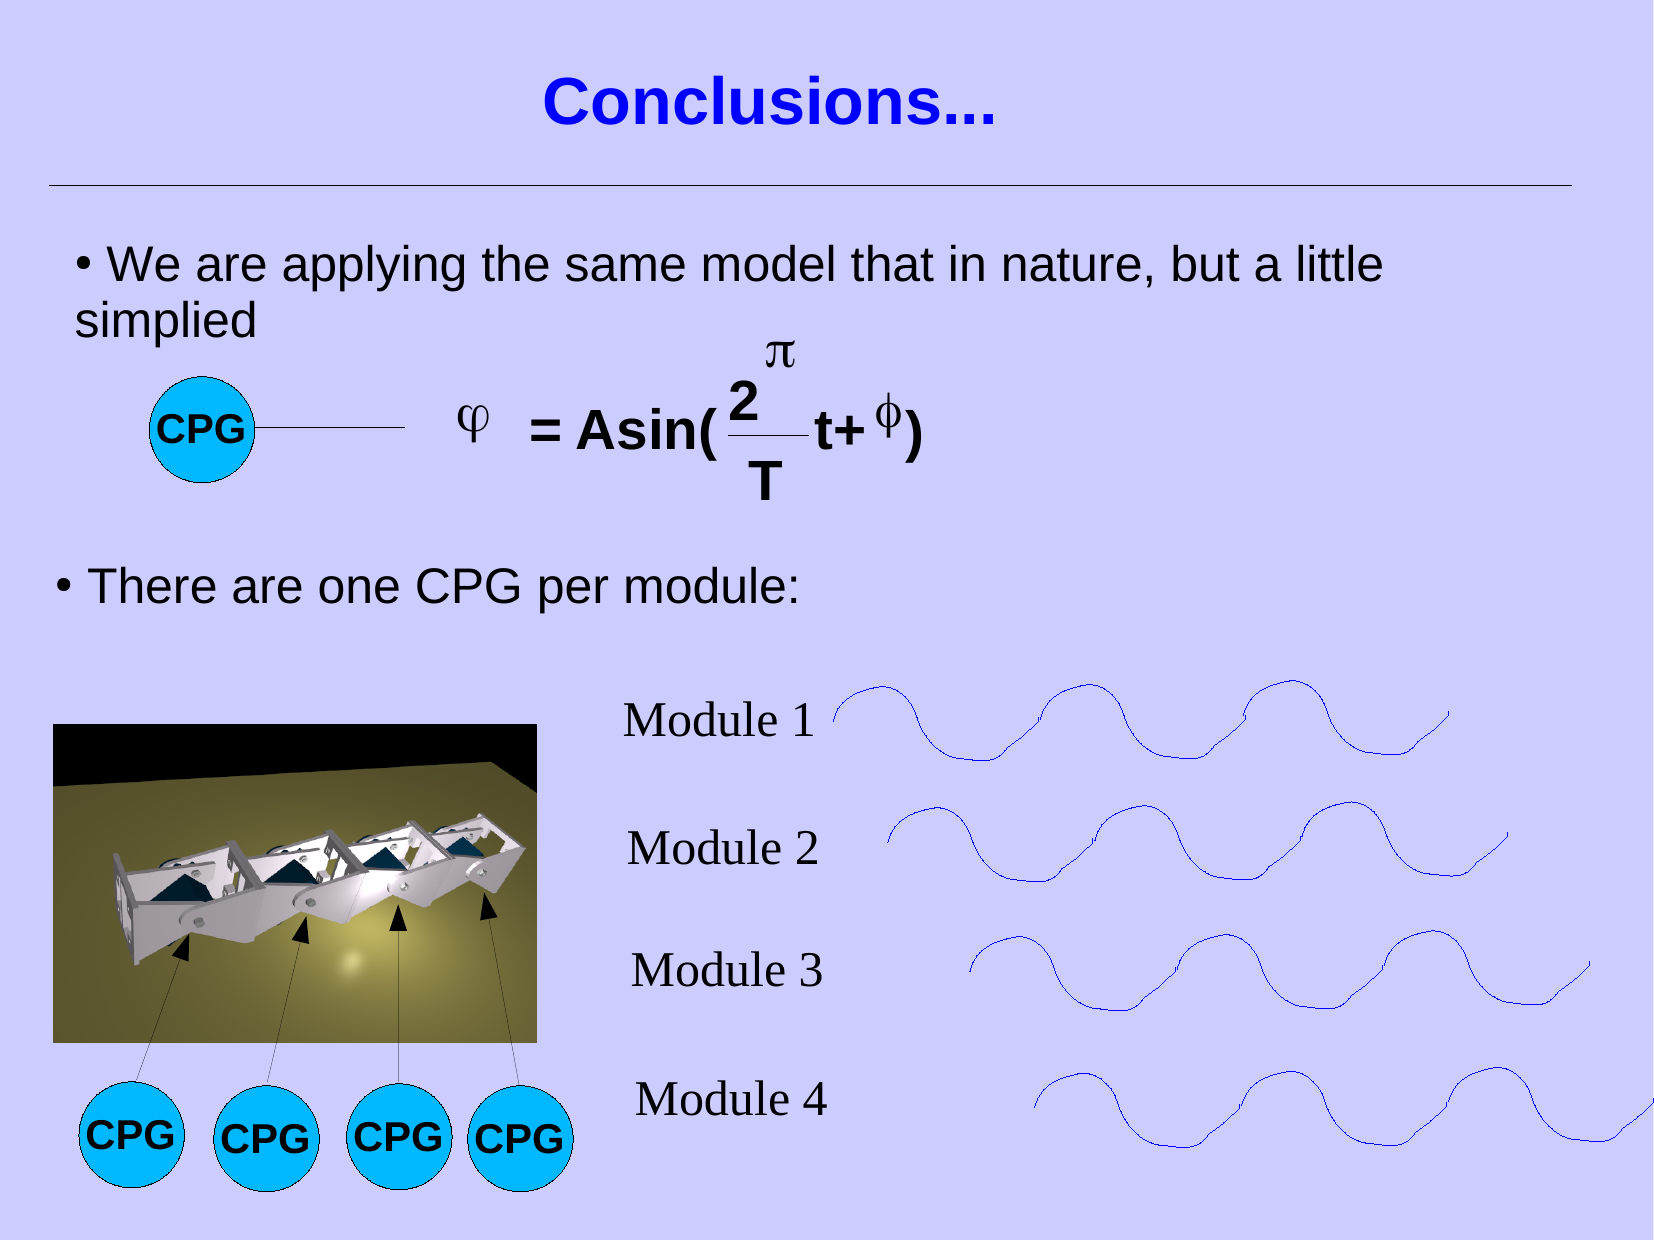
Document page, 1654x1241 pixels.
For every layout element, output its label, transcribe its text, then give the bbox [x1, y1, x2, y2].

text_box There are one CPG per module: [55, 558, 1547, 649]
text_box CPG [220, 1115, 311, 1162]
text_box p [765, 328, 797, 403]
text_box Module 3 [630, 941, 824, 997]
text_box Module 2 [626, 820, 821, 876]
picture [53, 724, 537, 1043]
text_box CPG [474, 1115, 565, 1162]
text_box T [748, 449, 784, 523]
text_box [149, 376, 255, 483]
text_box ) [905, 400, 953, 474]
text_box CPG [85, 1111, 177, 1158]
text_box j [456, 392, 491, 467]
text_box Asin( [575, 398, 718, 472]
title Conclusions... [132, 0, 1408, 191]
text_box f [874, 390, 935, 460]
text_box We are applying the same model that in nature, but a little simplied [74, 236, 1566, 348]
text_box t+ [814, 398, 868, 472]
text_box [213, 1085, 320, 1192]
text_box = [529, 398, 563, 472]
text_box Module 1 [622, 691, 817, 747]
text_box CPG [353, 1113, 444, 1160]
text_box 2 [728, 369, 760, 443]
text_box [346, 1083, 453, 1190]
text_box CPG [155, 406, 247, 453]
text_box [467, 1085, 574, 1192]
text_box Module 4 [634, 1070, 828, 1126]
text_box [78, 1081, 185, 1188]
